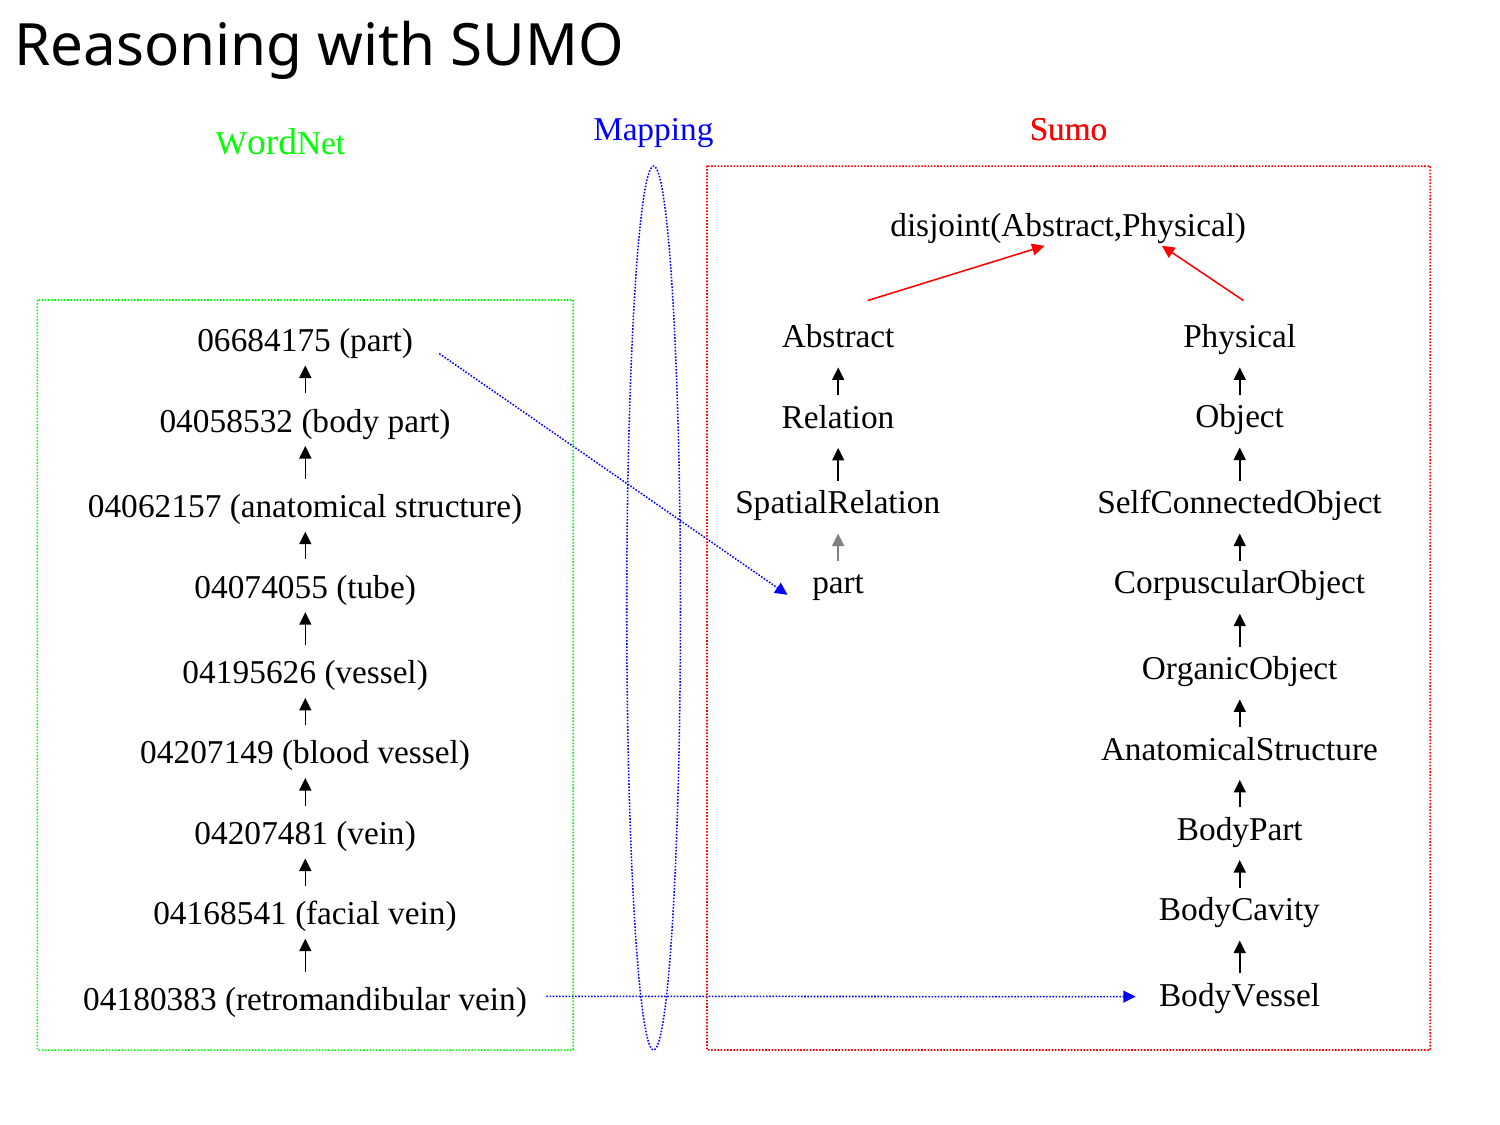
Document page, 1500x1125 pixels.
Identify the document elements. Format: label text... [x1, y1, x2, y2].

text_box 04180383 (retromandibular vein)‏ [37, 971, 574, 1025]
text_box 04168541 (facial vein)‏ [37, 885, 574, 939]
text_box 04062157 (anatomical structure)‏ [37, 478, 574, 532]
text_box 04195626 (vessel)‏ [37, 645, 574, 698]
text_box 04058532 (body part)‏ [37, 393, 574, 447]
text_box Mapping [573, 107, 734, 161]
text_box WordNet [177, 118, 384, 178]
text_box SpatialRelation [701, 480, 975, 534]
text_box part [701, 560, 975, 614]
text_box BodyCavity [1060, 887, 1420, 941]
text_box Abstract [701, 314, 975, 368]
title Reasoning with SUMO [0, 0, 1500, 91]
text_box SelfConnectedObject [1060, 480, 1420, 534]
text_box BodyPart [1060, 807, 1420, 861]
text_box 04074055 (tube)‏ [37, 559, 574, 613]
text_box 04207481 (vein)‏ [37, 805, 574, 859]
text_box 06684175 (part)‏ [37, 312, 574, 366]
text_box BodyVessel [1060, 973, 1420, 1027]
text_box disjoint(Abstract,Physical)‏ [707, 198, 1431, 252]
text_box Physical [1060, 314, 1420, 368]
text_box 04207149 (blood vessel)‏ [37, 725, 574, 779]
text_box AnatomicalStructure [1060, 727, 1420, 780]
text_box CorpuscularObject [1060, 560, 1420, 614]
text_box Sumo [734, 107, 1431, 161]
text_box OrganicObject [1060, 646, 1420, 700]
text_box Relation [701, 395, 975, 448]
text_box Object [1060, 394, 1420, 448]
